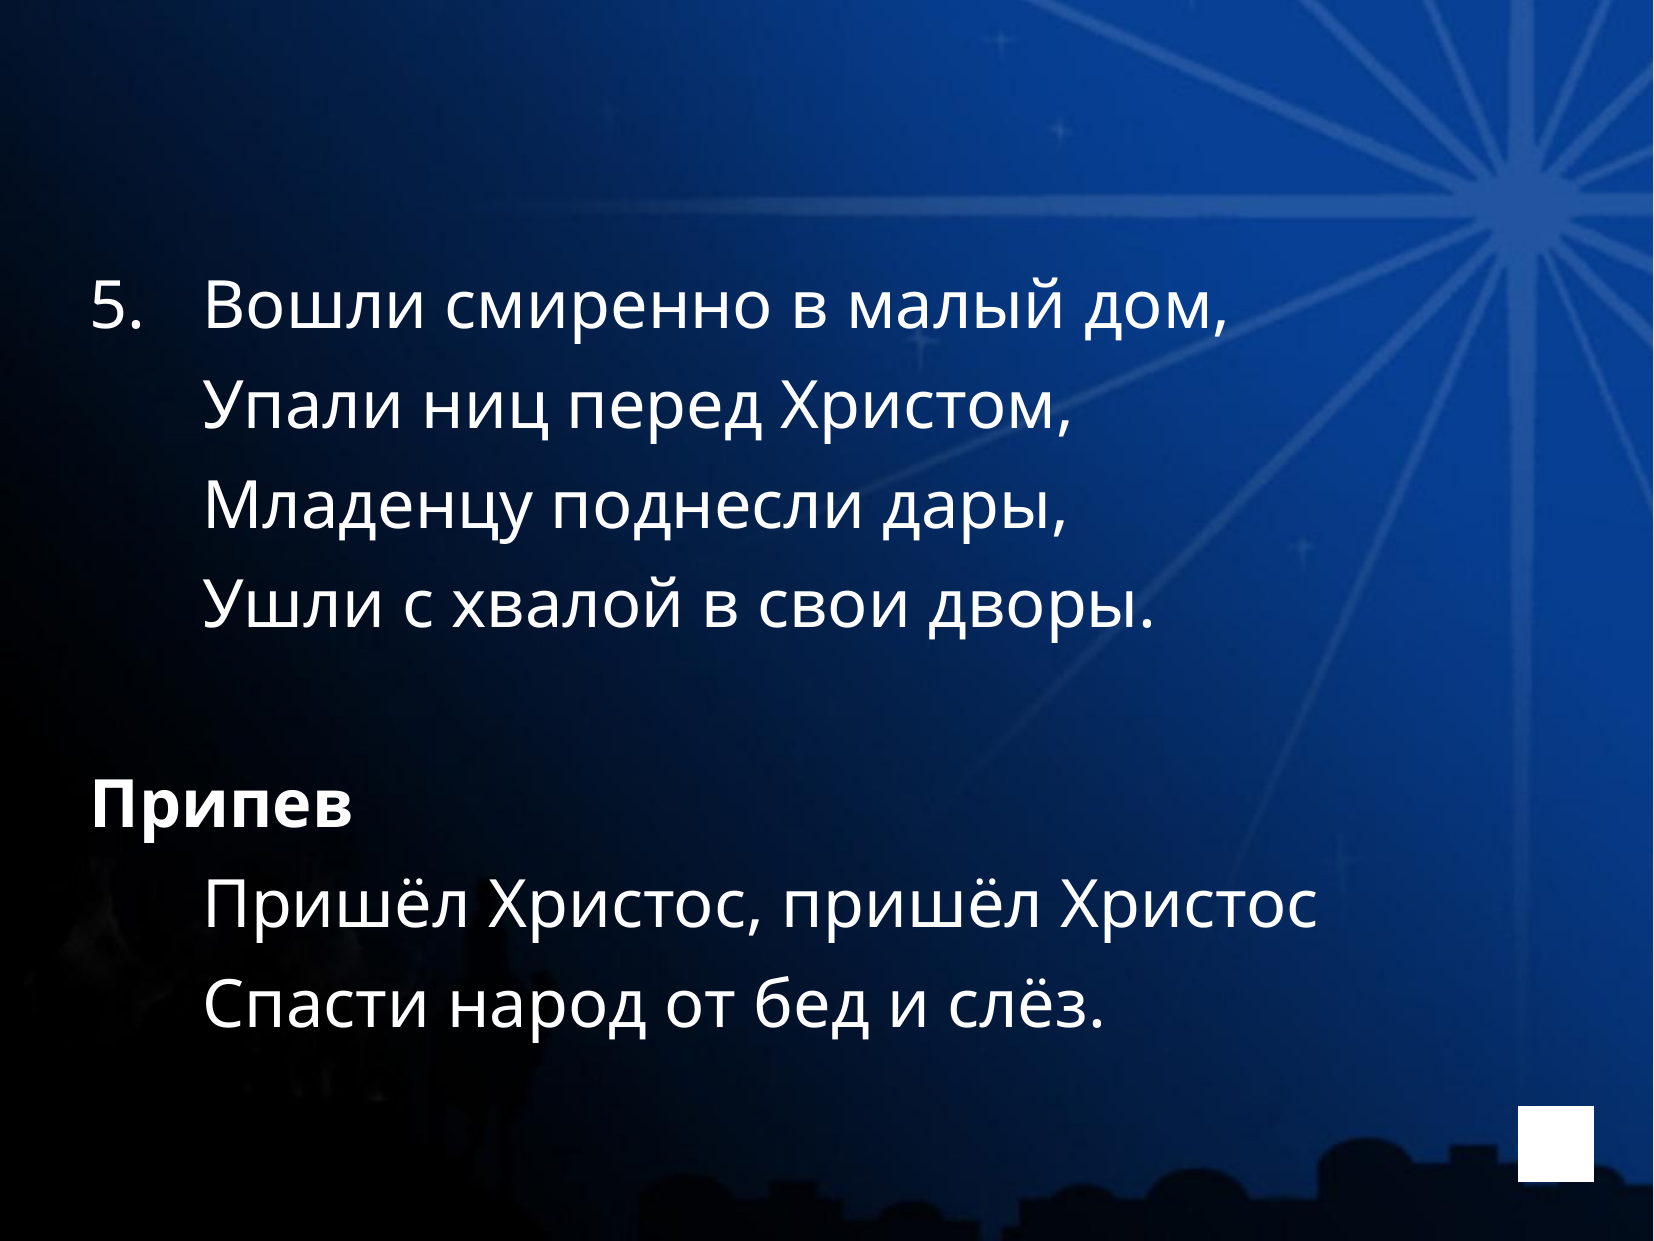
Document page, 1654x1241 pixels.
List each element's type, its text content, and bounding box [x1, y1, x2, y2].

picture [0, 0, 1654, 1241]
text_box 5. Вошли смиренно в малый дом, Упали ниц перед Христом, Младенцу поднесли дары, Ушли с хвалой в свои дворы. Припев Пришёл Христос, пришёл Христос Спасти народ от бед и слёз. [75, 150, 1576, 1163]
text_box [1518, 1106, 1594, 1182]
